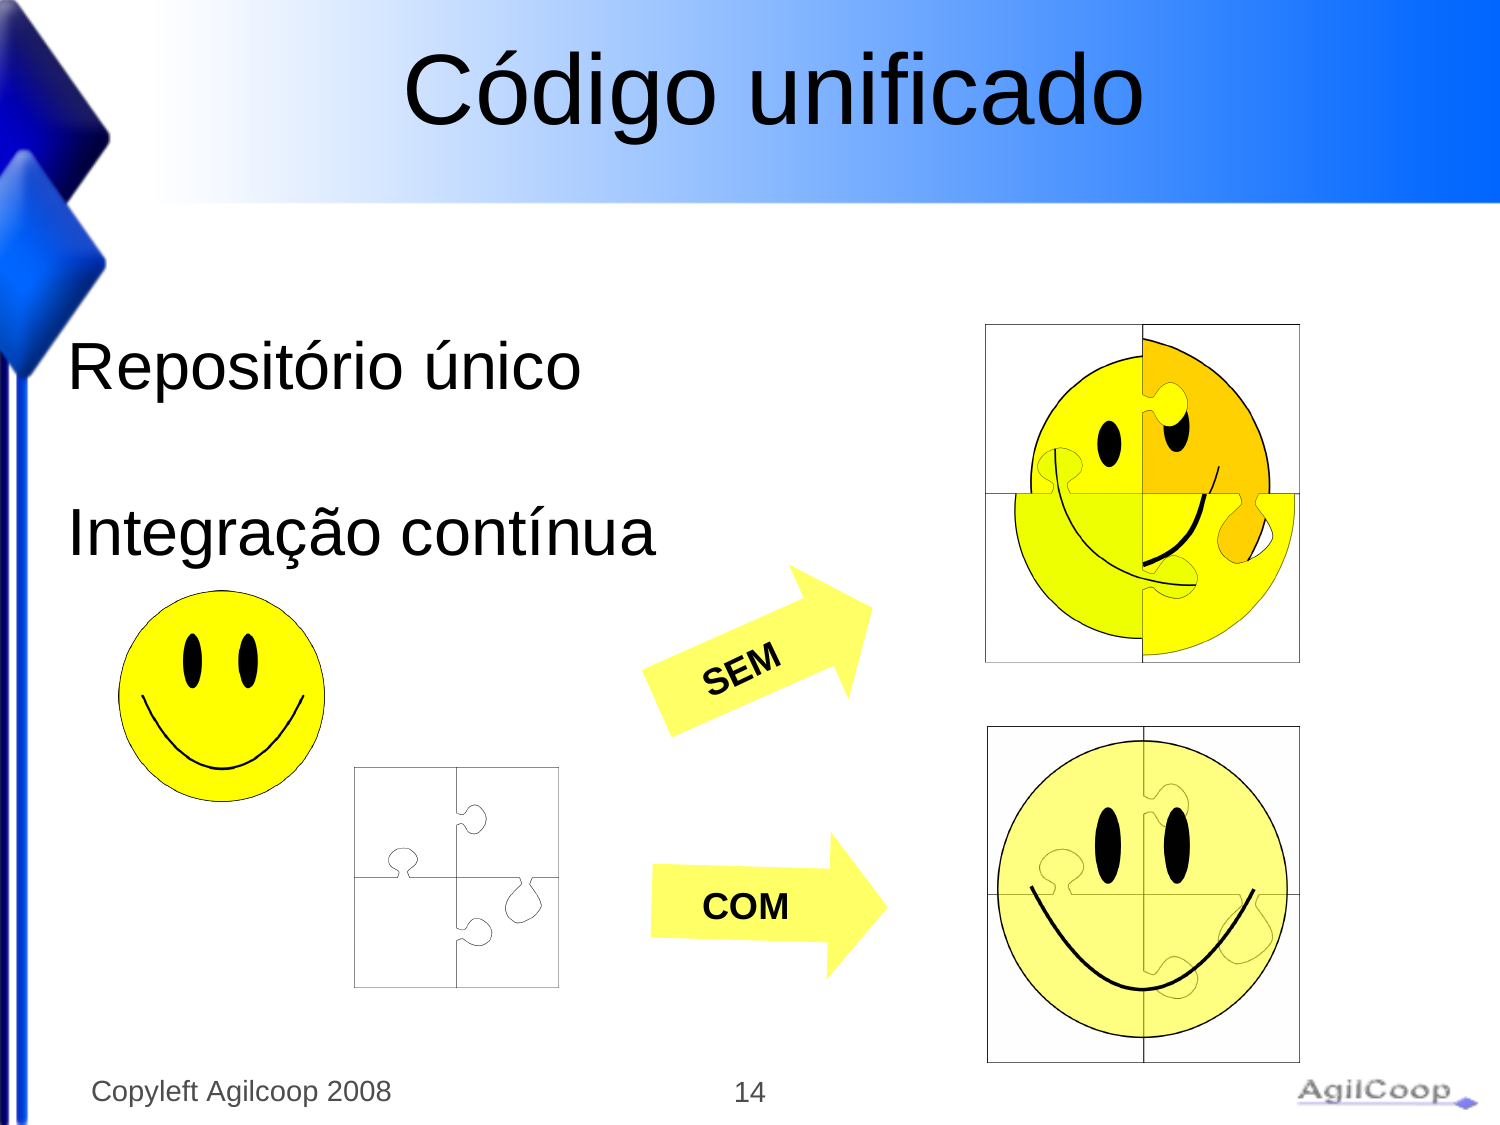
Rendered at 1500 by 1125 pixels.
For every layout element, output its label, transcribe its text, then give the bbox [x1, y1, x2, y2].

text_box [641, 564, 873, 738]
text_box [650, 831, 888, 980]
text_box SEM [679, 620, 805, 721]
title Código unificado [124, 8, 1426, 172]
list Repositório único Integração contínua [53, 321, 1412, 1028]
text_box COM [687, 877, 805, 937]
picture [0, 0, 1500, 1125]
